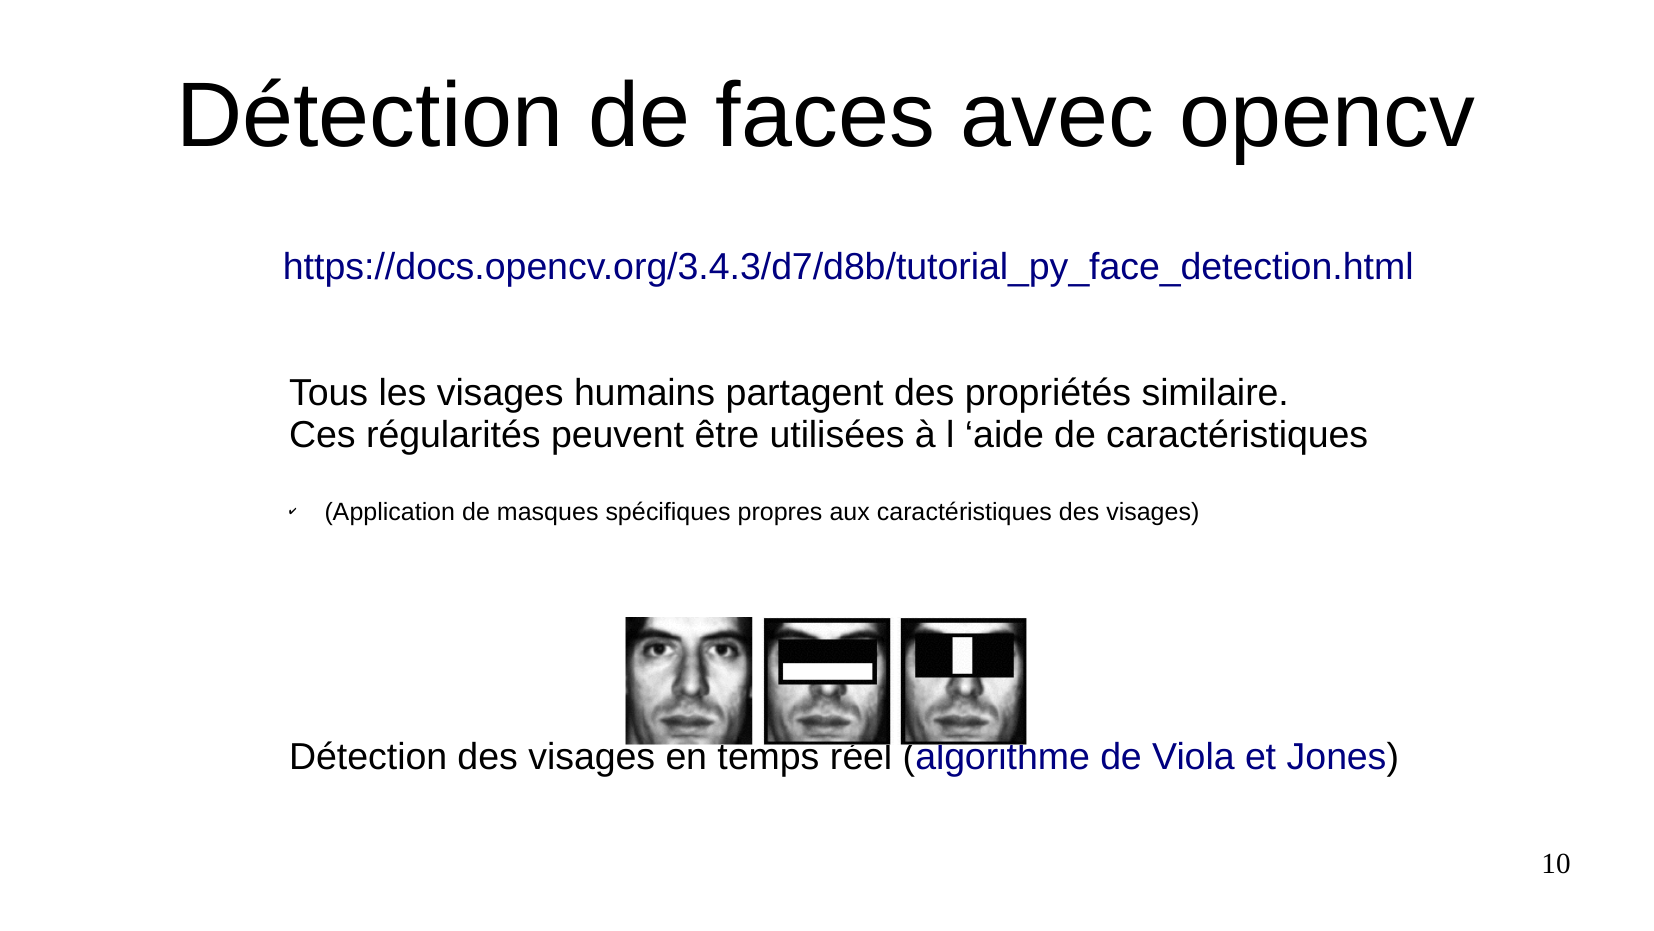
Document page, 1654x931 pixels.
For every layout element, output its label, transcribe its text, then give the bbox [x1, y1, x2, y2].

text_box https://docs.opencv.org/3.4.3/d7/d8b/tutorial_py_face_detection.html [268, 238, 1430, 338]
picture [625, 617, 1027, 745]
text_box Tous les visages humains partagent des propriétés similaire. Ces régularités peuvent être utilisées à l ‘aide de caractéristiques (Application de masques spécifiques propres aux caractéristiques des visages) Détection des visages en temps réel (algorithme de Viola et Jones) [274, 364, 1536, 827]
title Détection de faces avec opencv [82, 37, 1571, 193]
